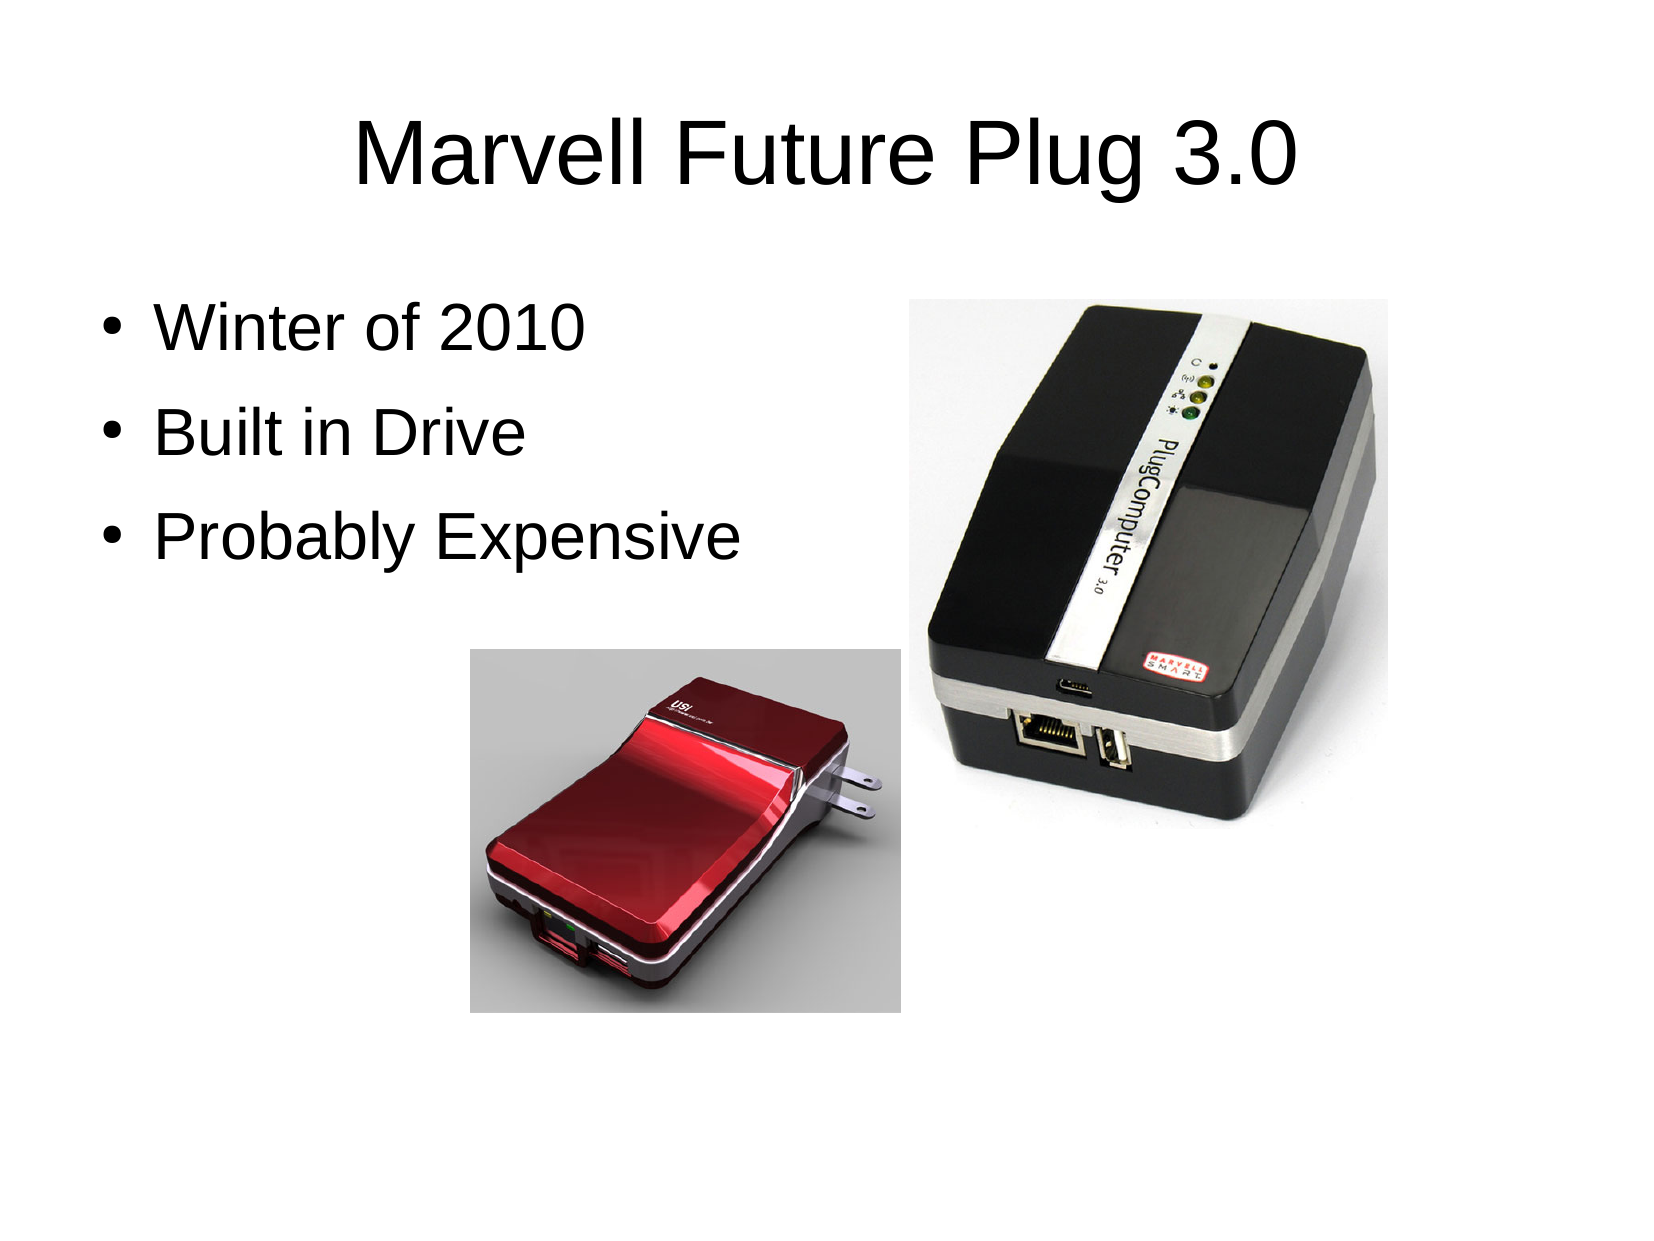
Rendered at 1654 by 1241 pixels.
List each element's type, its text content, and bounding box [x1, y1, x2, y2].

picture [470, 649, 901, 1013]
list Winter of 2010 Built in Drive Probably Expensive [82, 290, 1571, 1109]
title Marvell Future Plug 3.0 [82, 56, 1571, 250]
picture [909, 299, 1388, 829]
